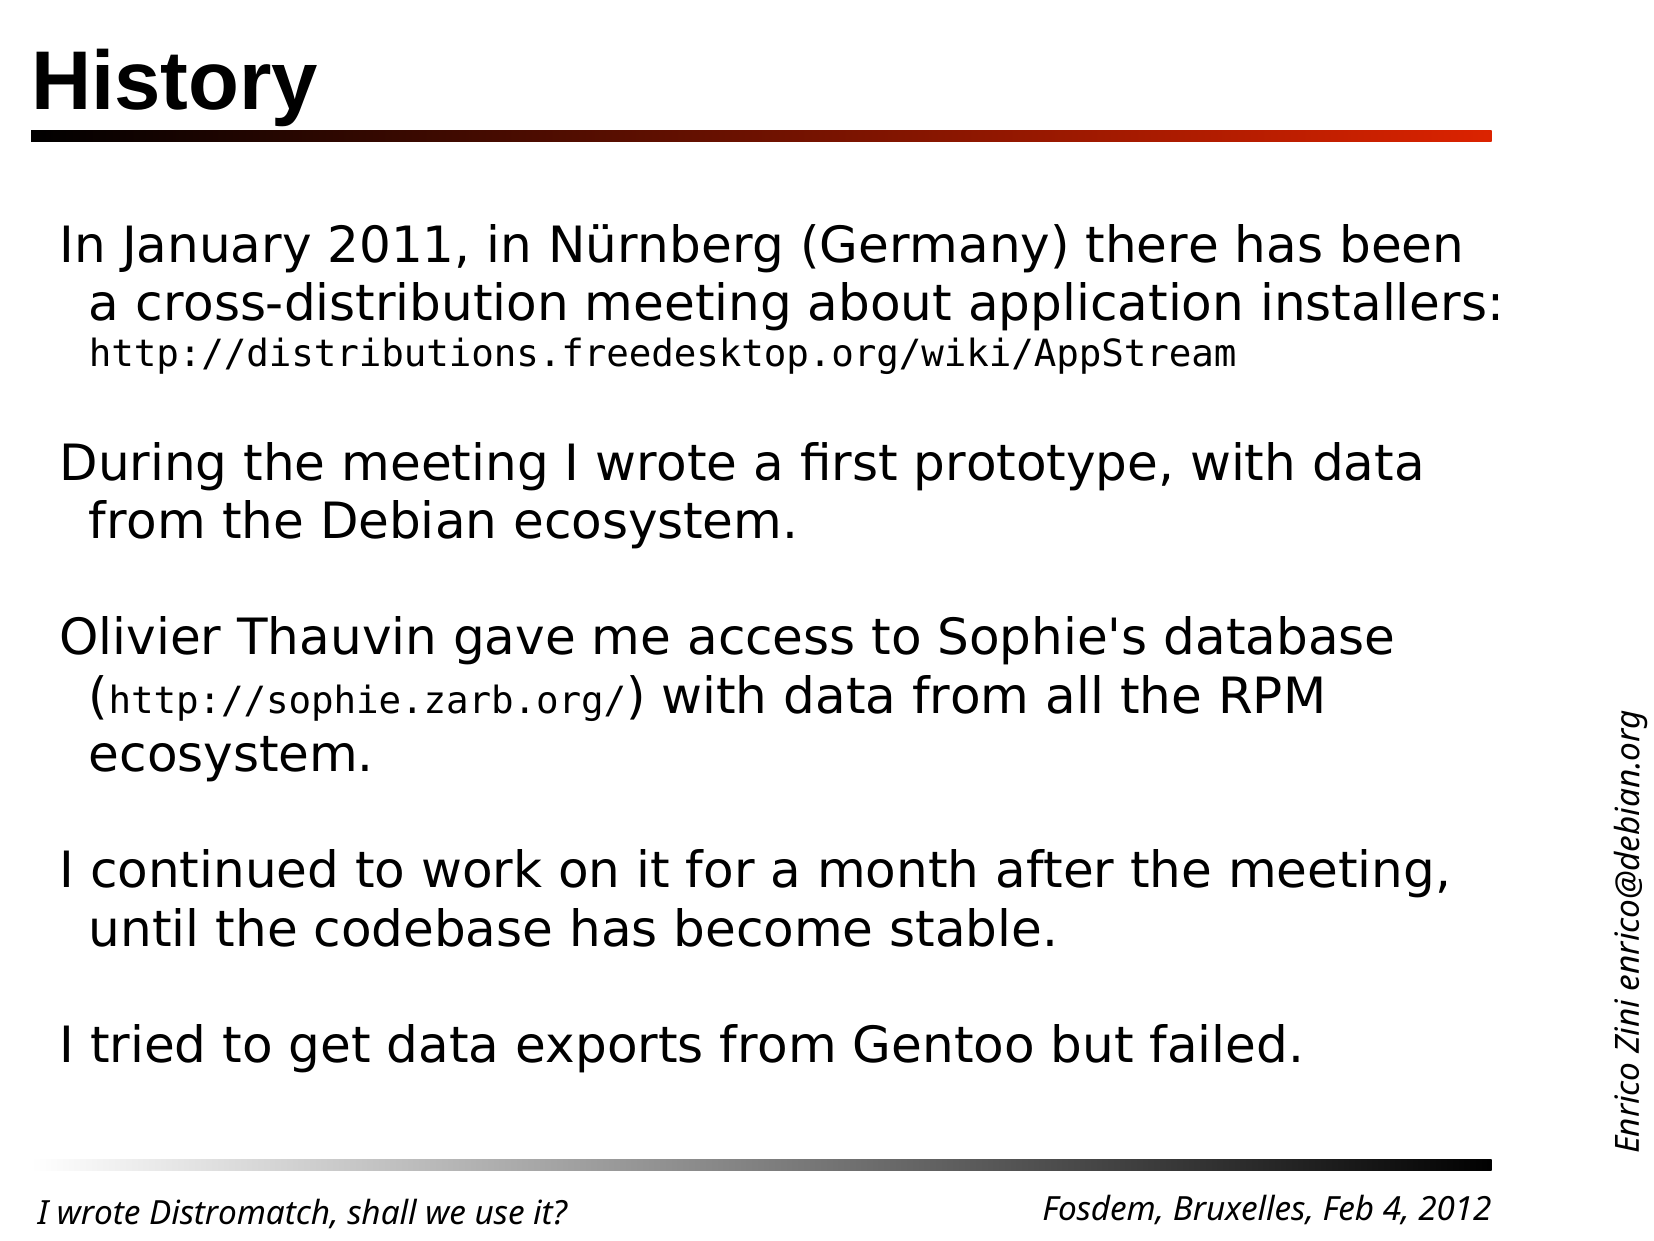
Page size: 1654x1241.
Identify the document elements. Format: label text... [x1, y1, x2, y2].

text_box History [31, 34, 1438, 168]
text_box In January 2011, in Nürnberg (Germany) there has been a cross-distribution meeting about application installers: http://distributions.freedesktop.org/wiki/AppStream During the meeting I wrote a first prototype, with data from the Debian ecosystem. Olivier Thauvin gave me access to Sophie's database (http://sophie.zarb.org/) with data from all the RPM ecosystem. I continued to work on it for a month after the meeting, until the codebase has become stable. I tried to get data exports from Gentoo but failed. [30, 215, 1507, 1089]
